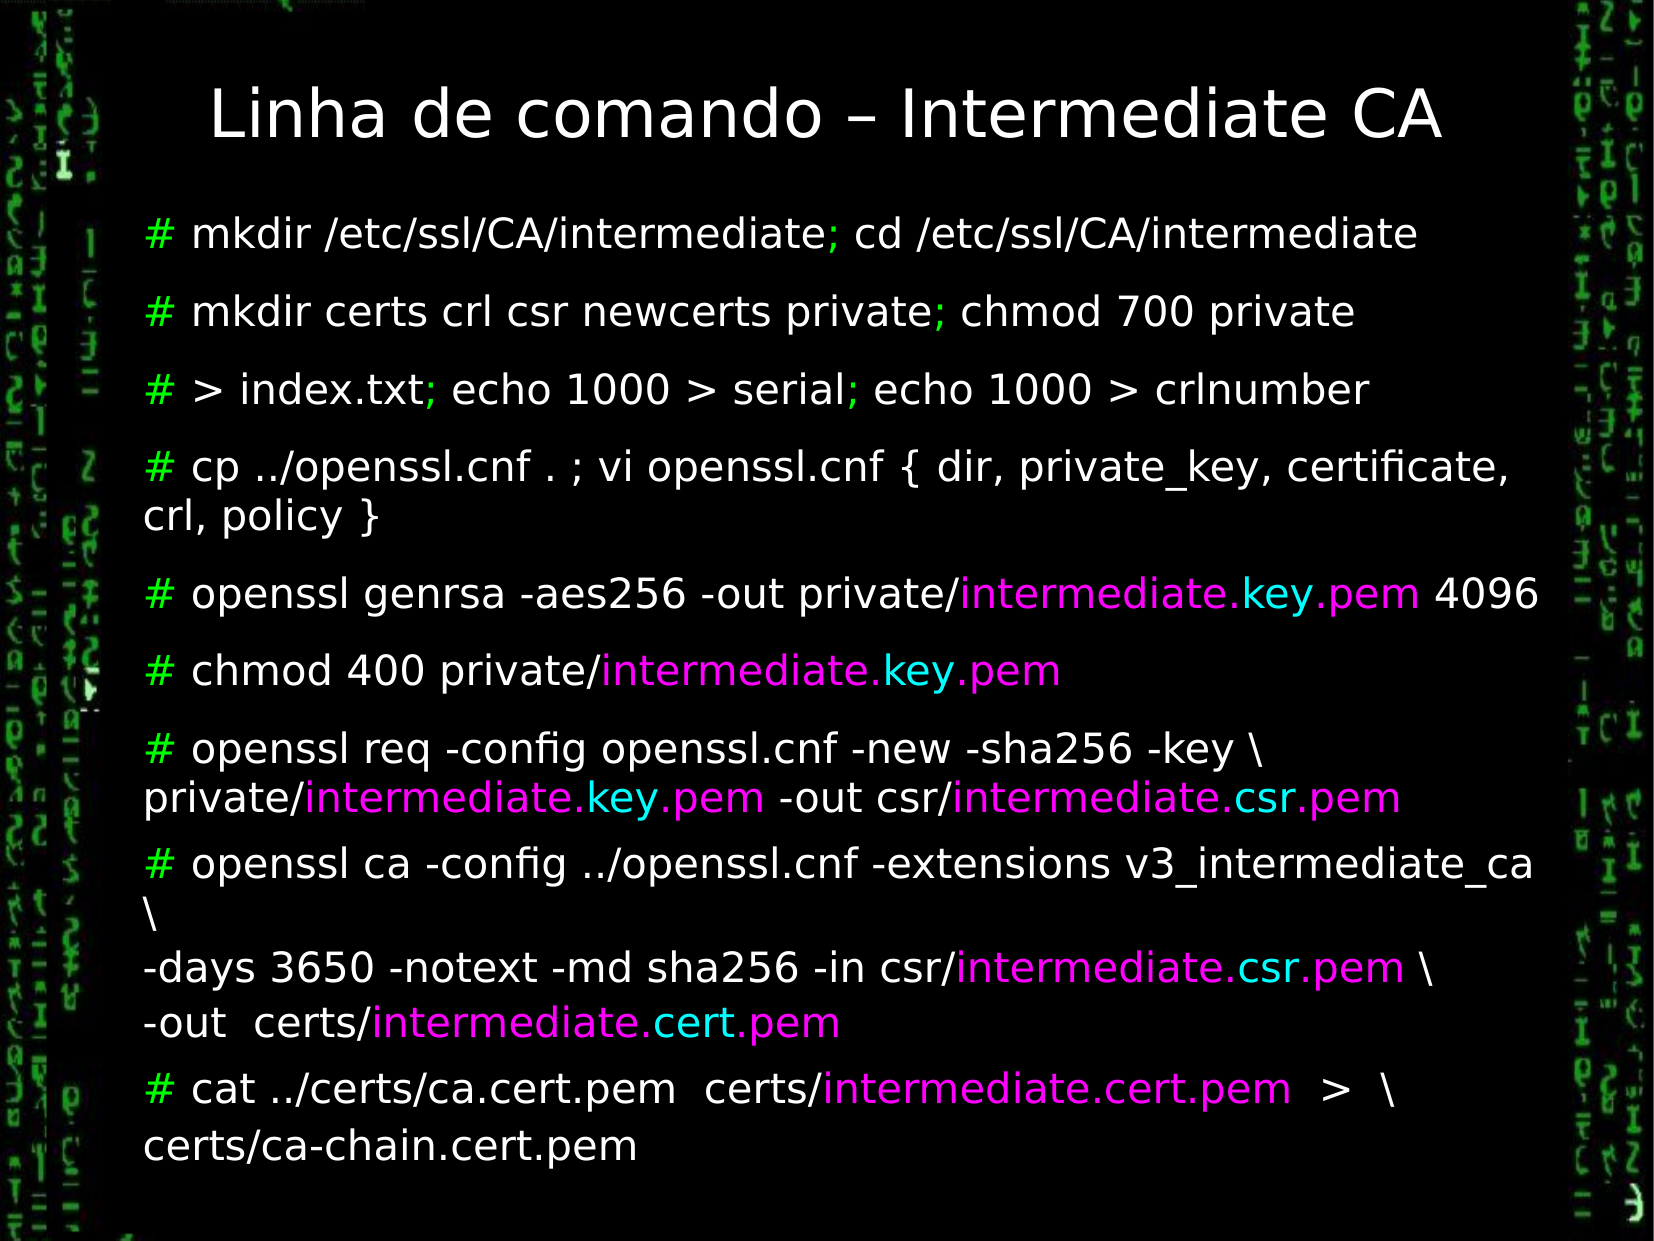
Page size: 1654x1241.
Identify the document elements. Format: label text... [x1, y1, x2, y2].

list # mkdir /etc/ssl/CA/intermediate; cd /etc/ssl/CA/intermediate # mkdir certs crl csr newcerts private; chmod 700 private # > index.txt; echo 1000 > serial; echo 1000 > crlnumber # cp ../openssl.cnf . ; vi openssl.cnf { dir, private_key, certificate, crl, policy } # openssl genrsa -aes256 -out private/intermediate.key.pem 4096 # chmod 400 private/intermediate.key.pem # openssl req -config openssl.cnf -new -sha256 -key \ private/intermediate.key.pem -out csr/intermediate.csr.pem # openssl ca -config ../openssl.cnf -extensions v3_intermediate_ca \ -days 3650 -notext -md sha256 -in csr/intermediate.csr.pem \ -out certs/intermediate.cert.pem # cat ../certs/ca.cert.pem certs/intermediate.cert.pem > \ certs/ca-chain.cert.pem [71, 210, 1542, 1201]
picture [0, 0, 1654, 1241]
title Linha de comando – Intermediate CA [82, 49, 1571, 181]
